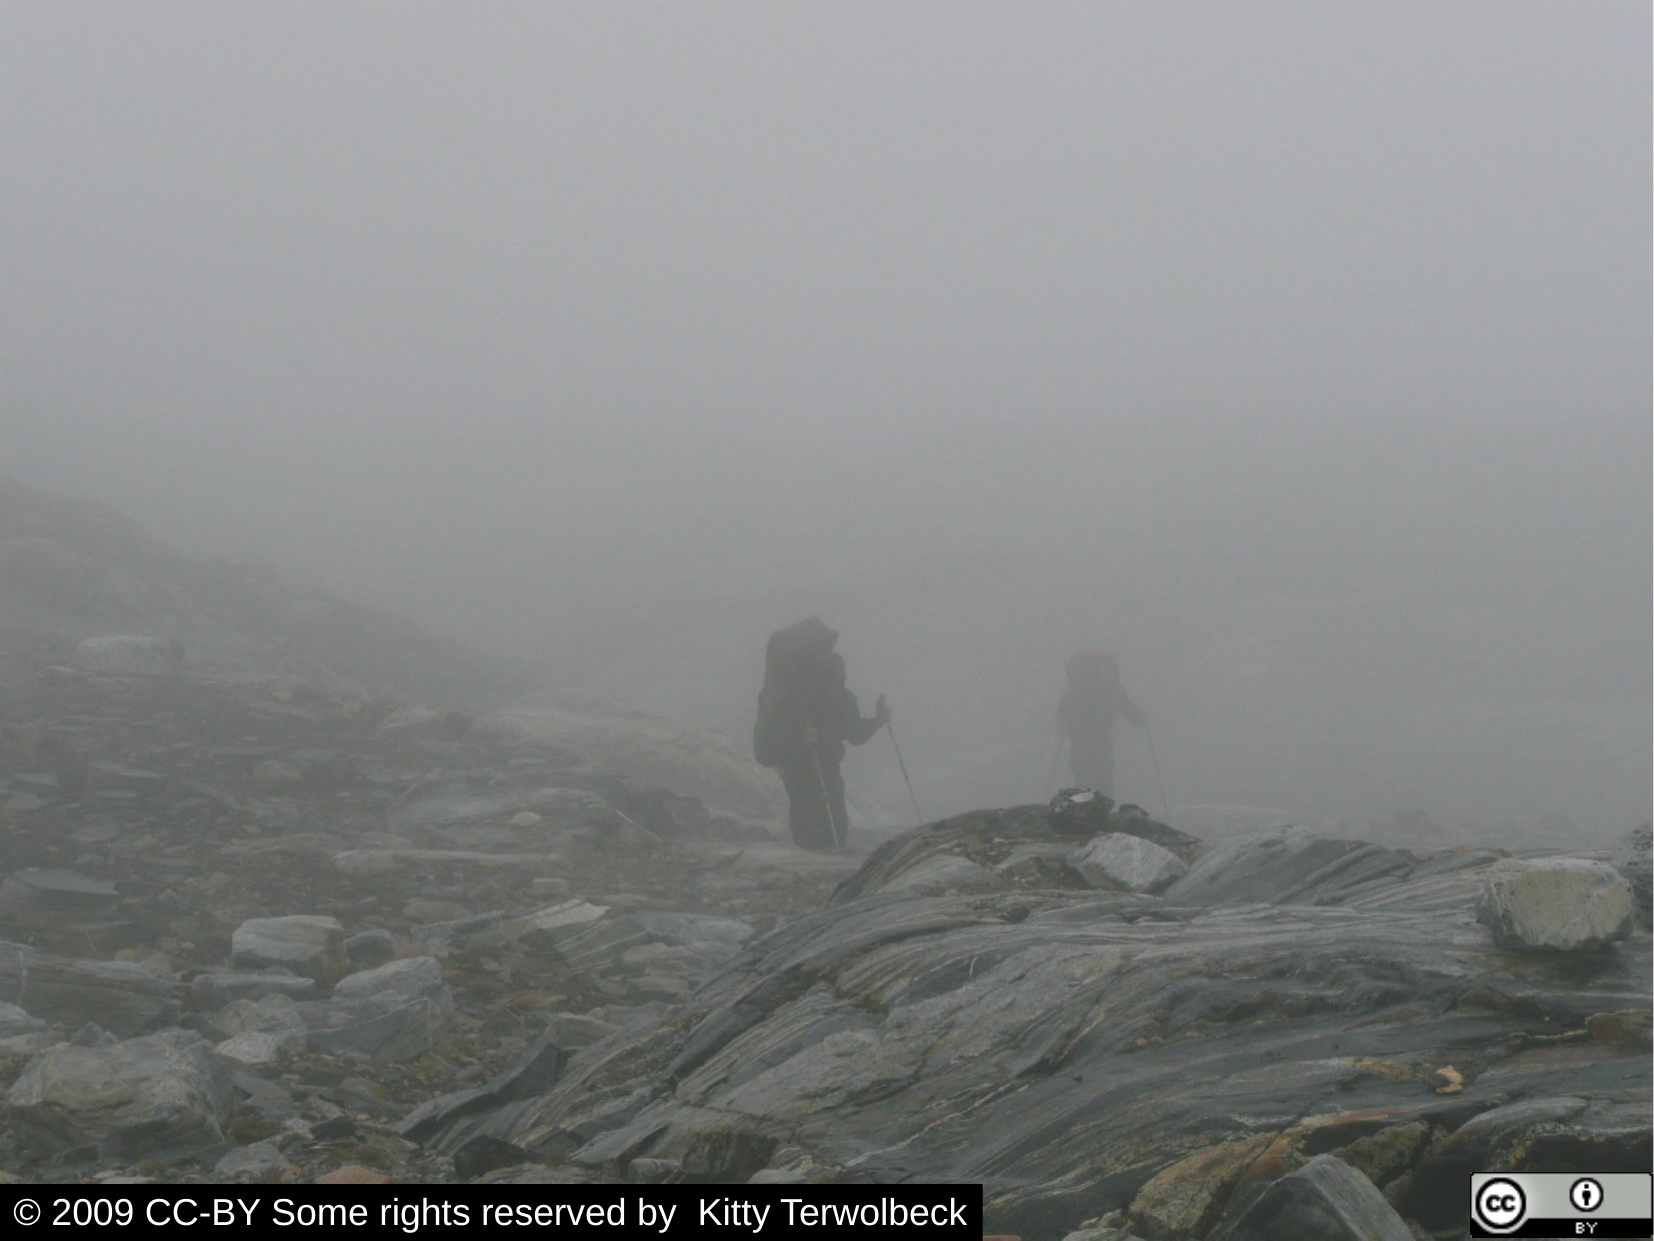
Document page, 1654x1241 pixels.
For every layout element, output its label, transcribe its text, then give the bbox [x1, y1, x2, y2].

picture [0, 0, 1654, 1241]
text_box © 2009 CC-BY Some rights reserved by Kitty Terwolbeck [0, 1184, 983, 1241]
